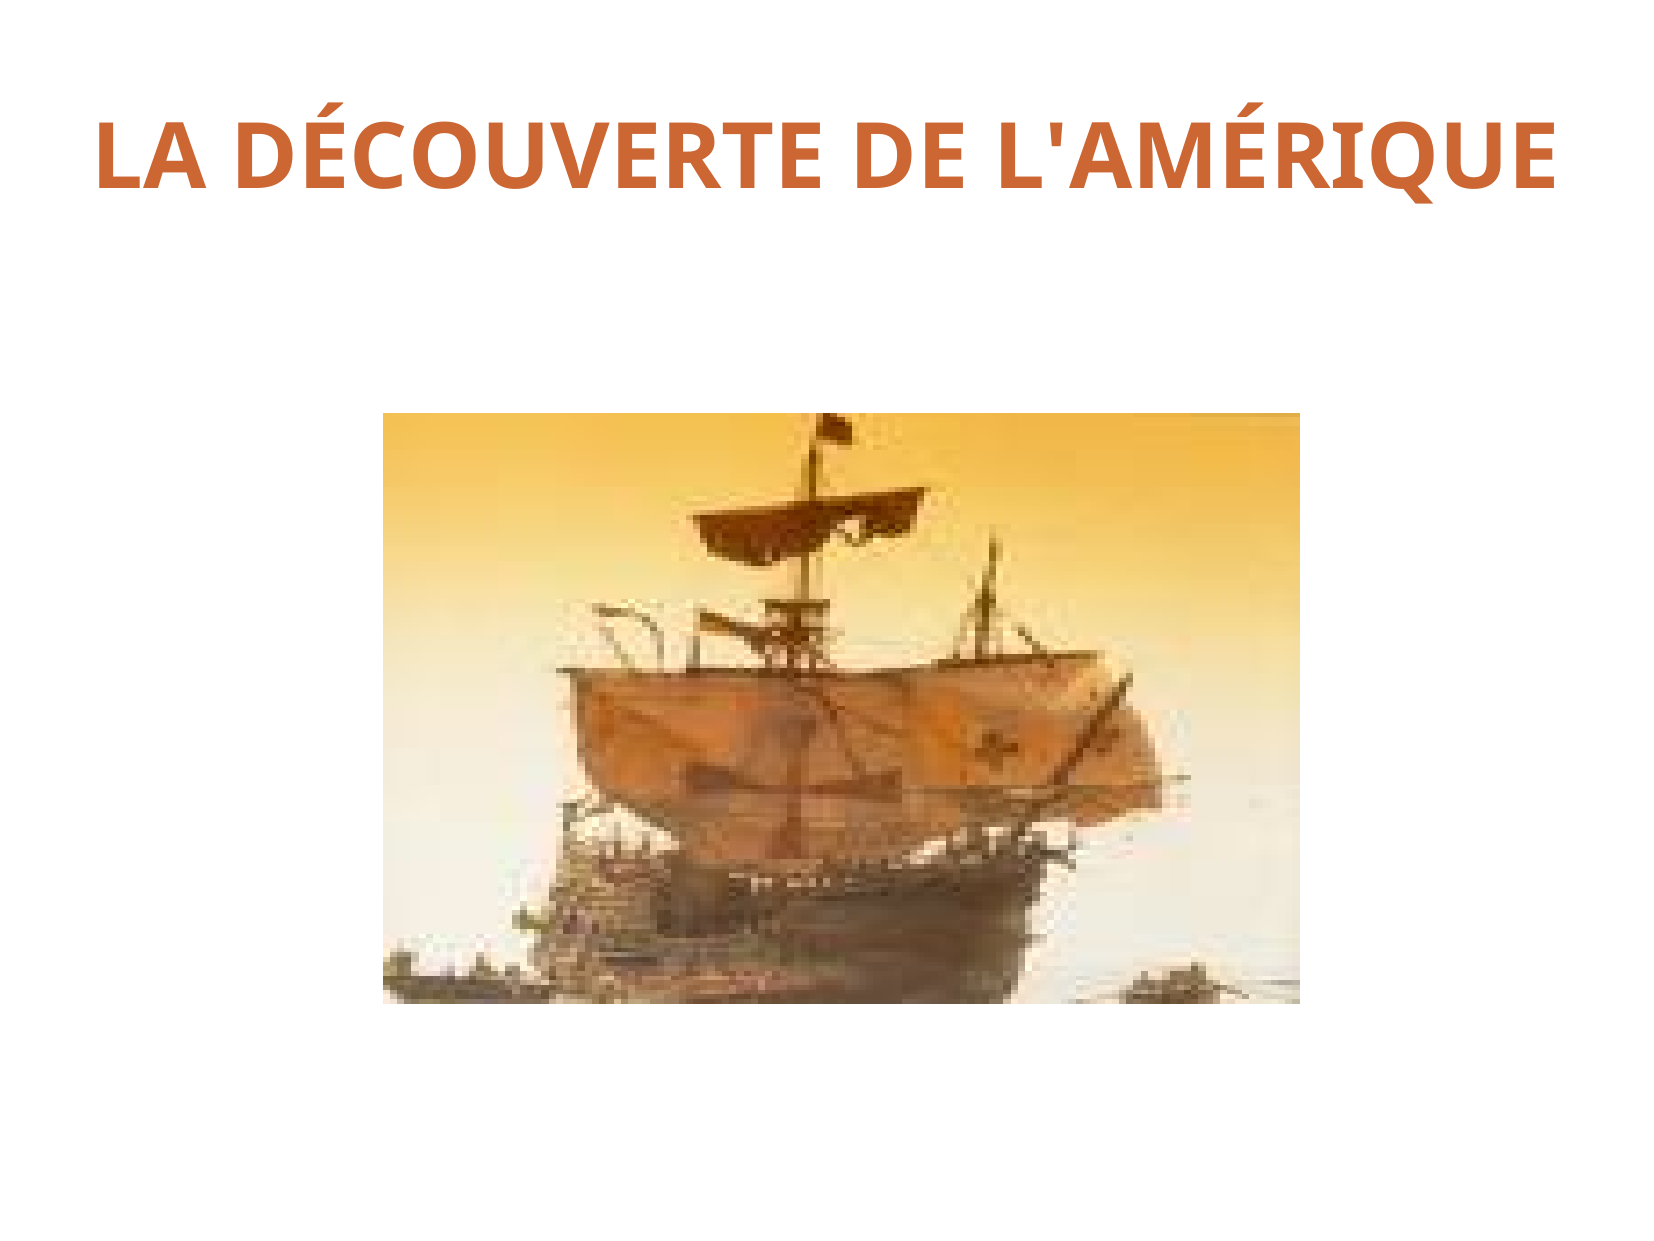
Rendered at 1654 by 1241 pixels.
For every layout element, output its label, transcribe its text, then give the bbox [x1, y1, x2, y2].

title LA DÉCOUVERTE DE L'AMÉRIQUE [82, 41, 1571, 265]
picture [383, 413, 1300, 1004]
